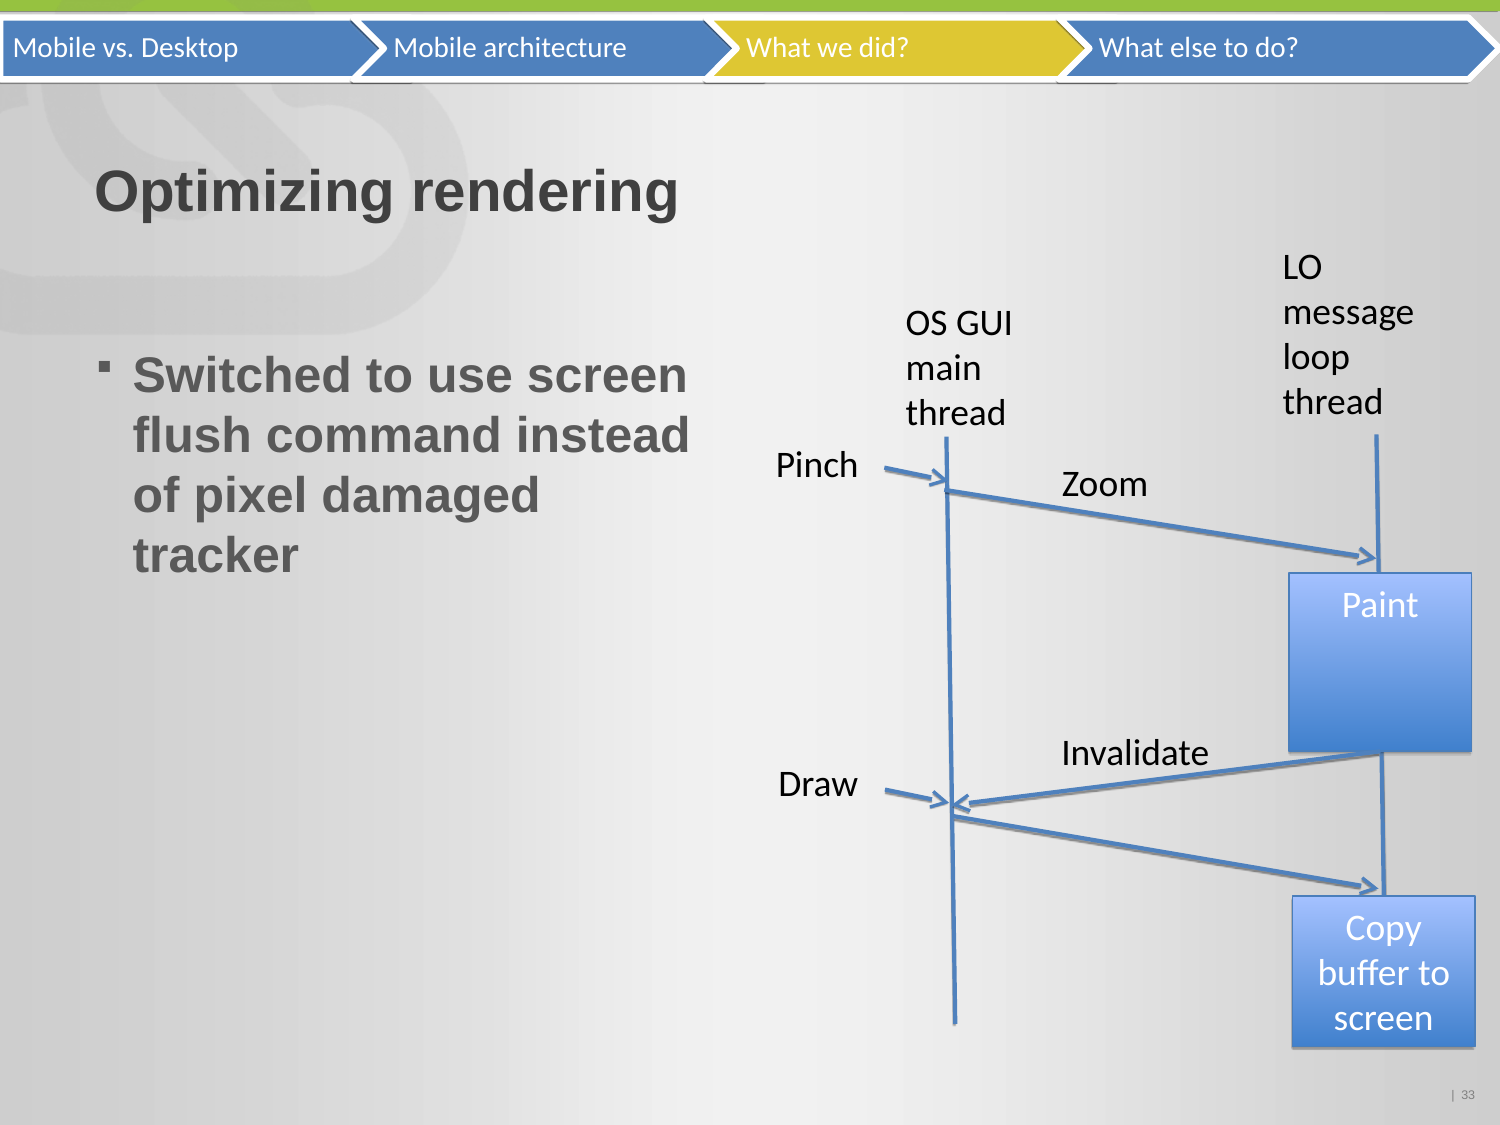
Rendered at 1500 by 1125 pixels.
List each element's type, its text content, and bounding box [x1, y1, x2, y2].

text_box Mobile vs. Desktop [0, 17, 383, 80]
text_box What we did? [705, 17, 1088, 80]
text_box Zoom [1047, 452, 1164, 512]
list Optimizing rendering [79, 146, 1388, 300]
text_box Pinch [761, 432, 874, 492]
text_box Mobile architecture [353, 17, 736, 80]
text_box Invalidate [1046, 720, 1225, 781]
list Switched to use screen flush command instead of pixel damaged tracker [81, 334, 727, 1091]
text_box What else to do? [1058, 17, 1500, 80]
picture [0, 0, 1500, 47]
text_box Draw [763, 751, 874, 812]
text_box Paint [1288, 573, 1472, 752]
picture [0, 49, 1500, 1125]
text_box LO message loop thread [1267, 234, 1461, 430]
text_box Copy buffer to screen [1292, 895, 1476, 1047]
text_box OS GUI main thread [890, 290, 1082, 441]
